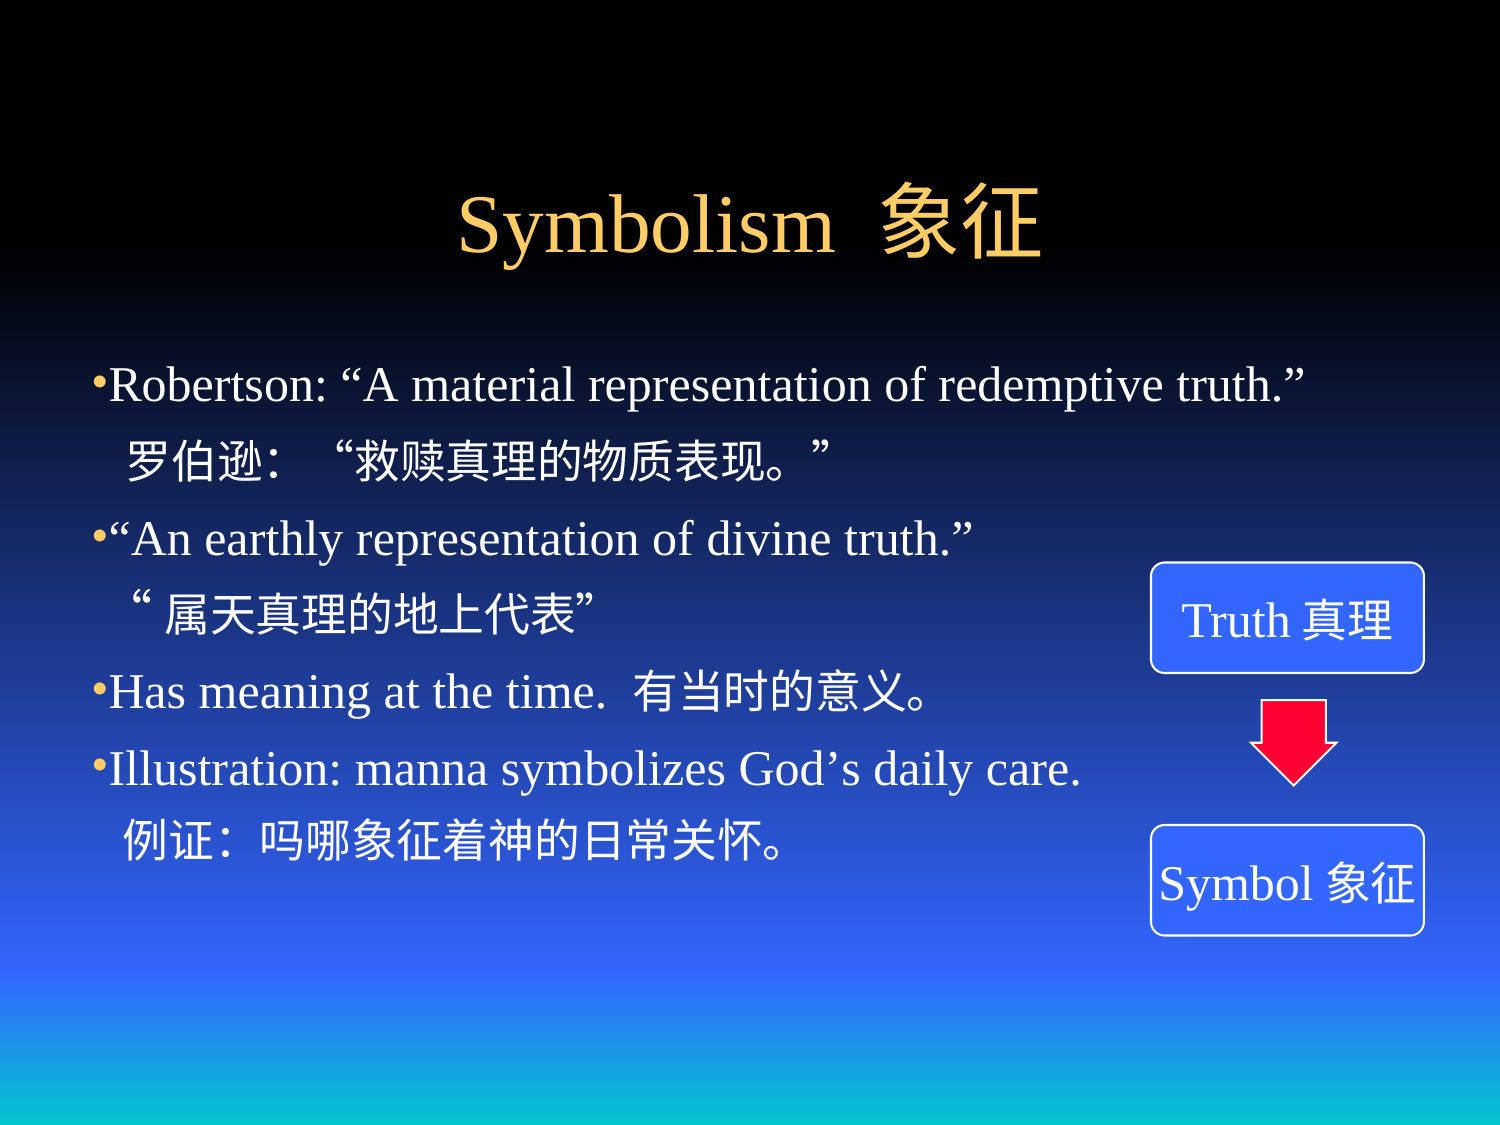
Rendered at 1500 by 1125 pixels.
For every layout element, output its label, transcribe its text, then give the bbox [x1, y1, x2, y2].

text_box Symbol象征 [1150, 875, 1424, 936]
title Symbolism 象征 [112, 160, 1388, 277]
text_box Symbol象征 [1256, 879, 1268, 898]
list Robertson: “A material representation of redemptive truth.” 罗伯逊：“救赎真理的物质表现。” “An earthly representation of divine truth.” “属天真理的地上代表” Has meaning at the time. 有当时的意义。 Illustration: manna symbolizes God’s daily care. 例证：吗哪象征着神的日常关怀。 [76, 344, 1464, 875]
